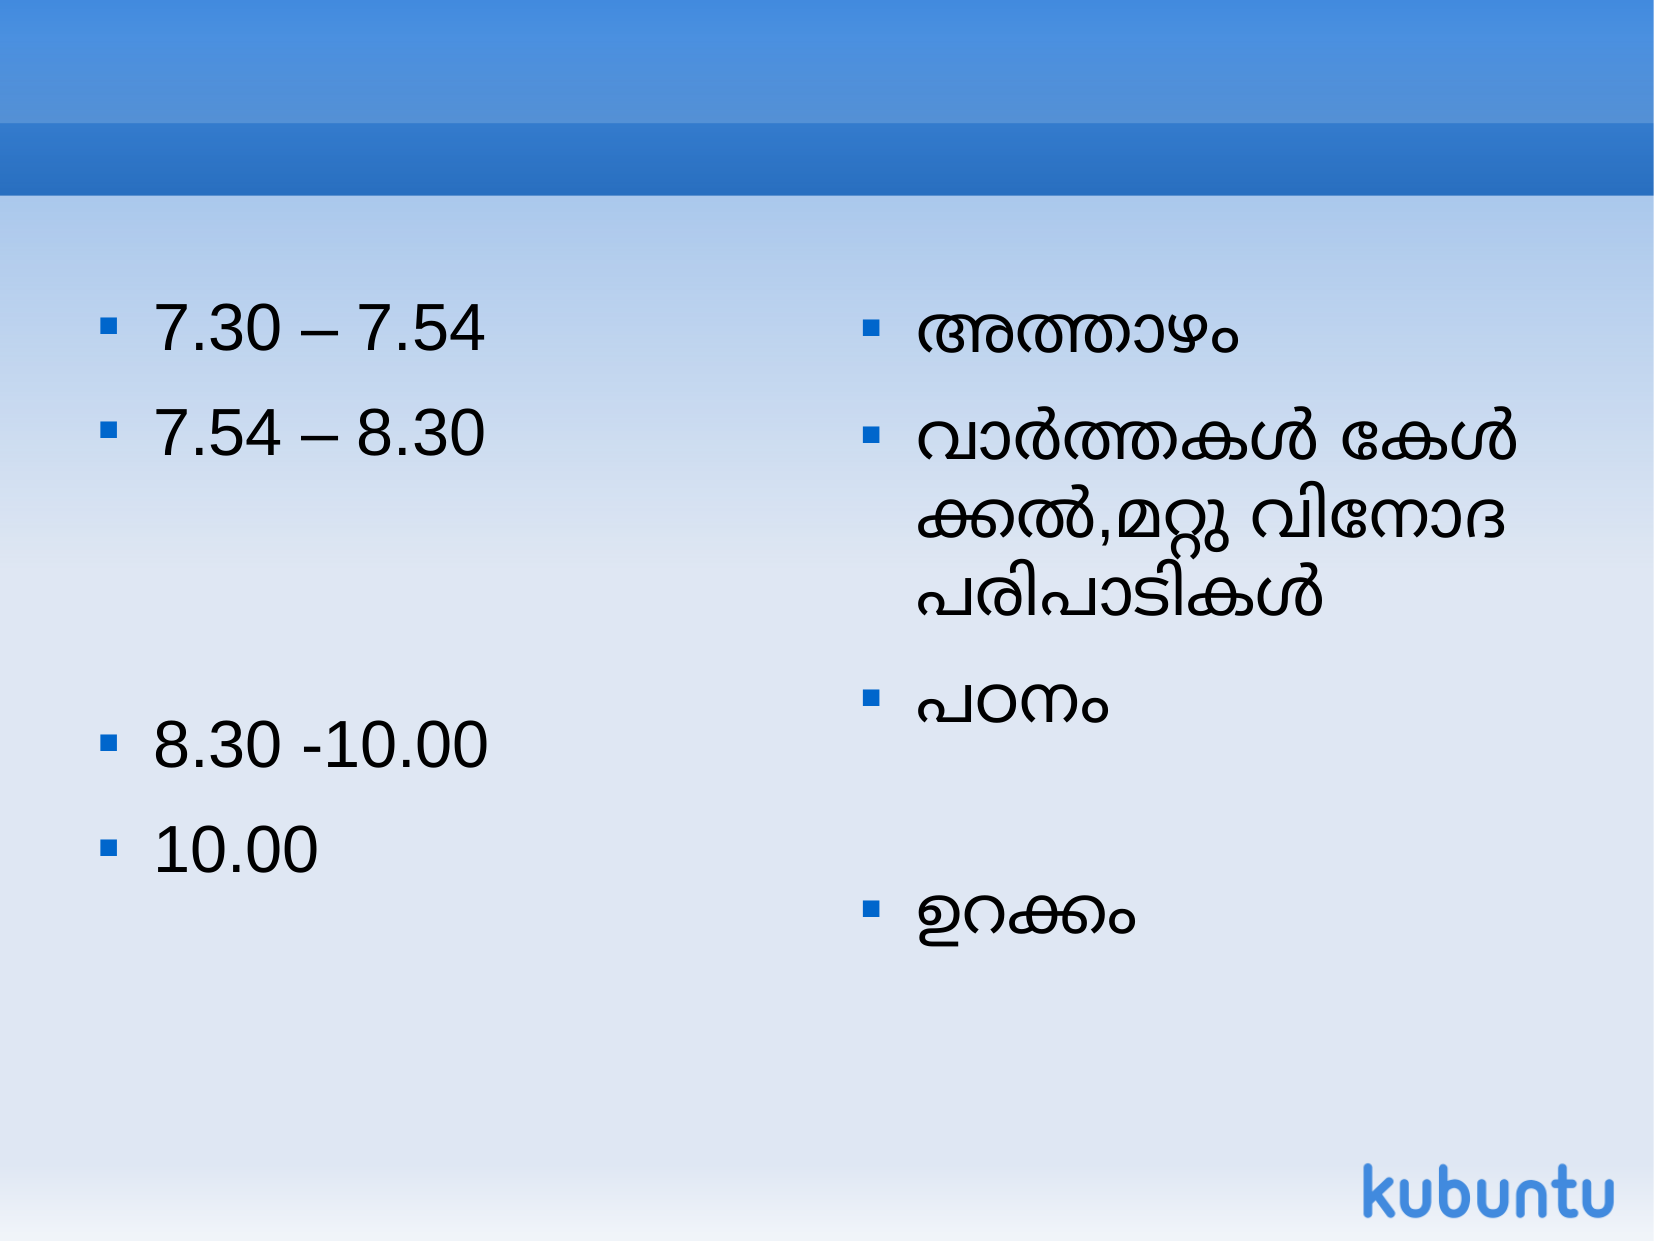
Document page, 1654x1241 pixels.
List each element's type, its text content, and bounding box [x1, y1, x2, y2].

picture [0, 0, 1654, 1241]
list 7.30 – 7.54 7.54 – 8.30 8.30 -10.00 10.00 [82, 290, 809, 1094]
list അത്താഴം വാര്‍ത്തകള്‍ കേള്‍ക്കല്‍,മറ്റു വിനോദ പരിപാടികള്‍ പഠനം ഉറക്കം [845, 290, 1572, 1094]
